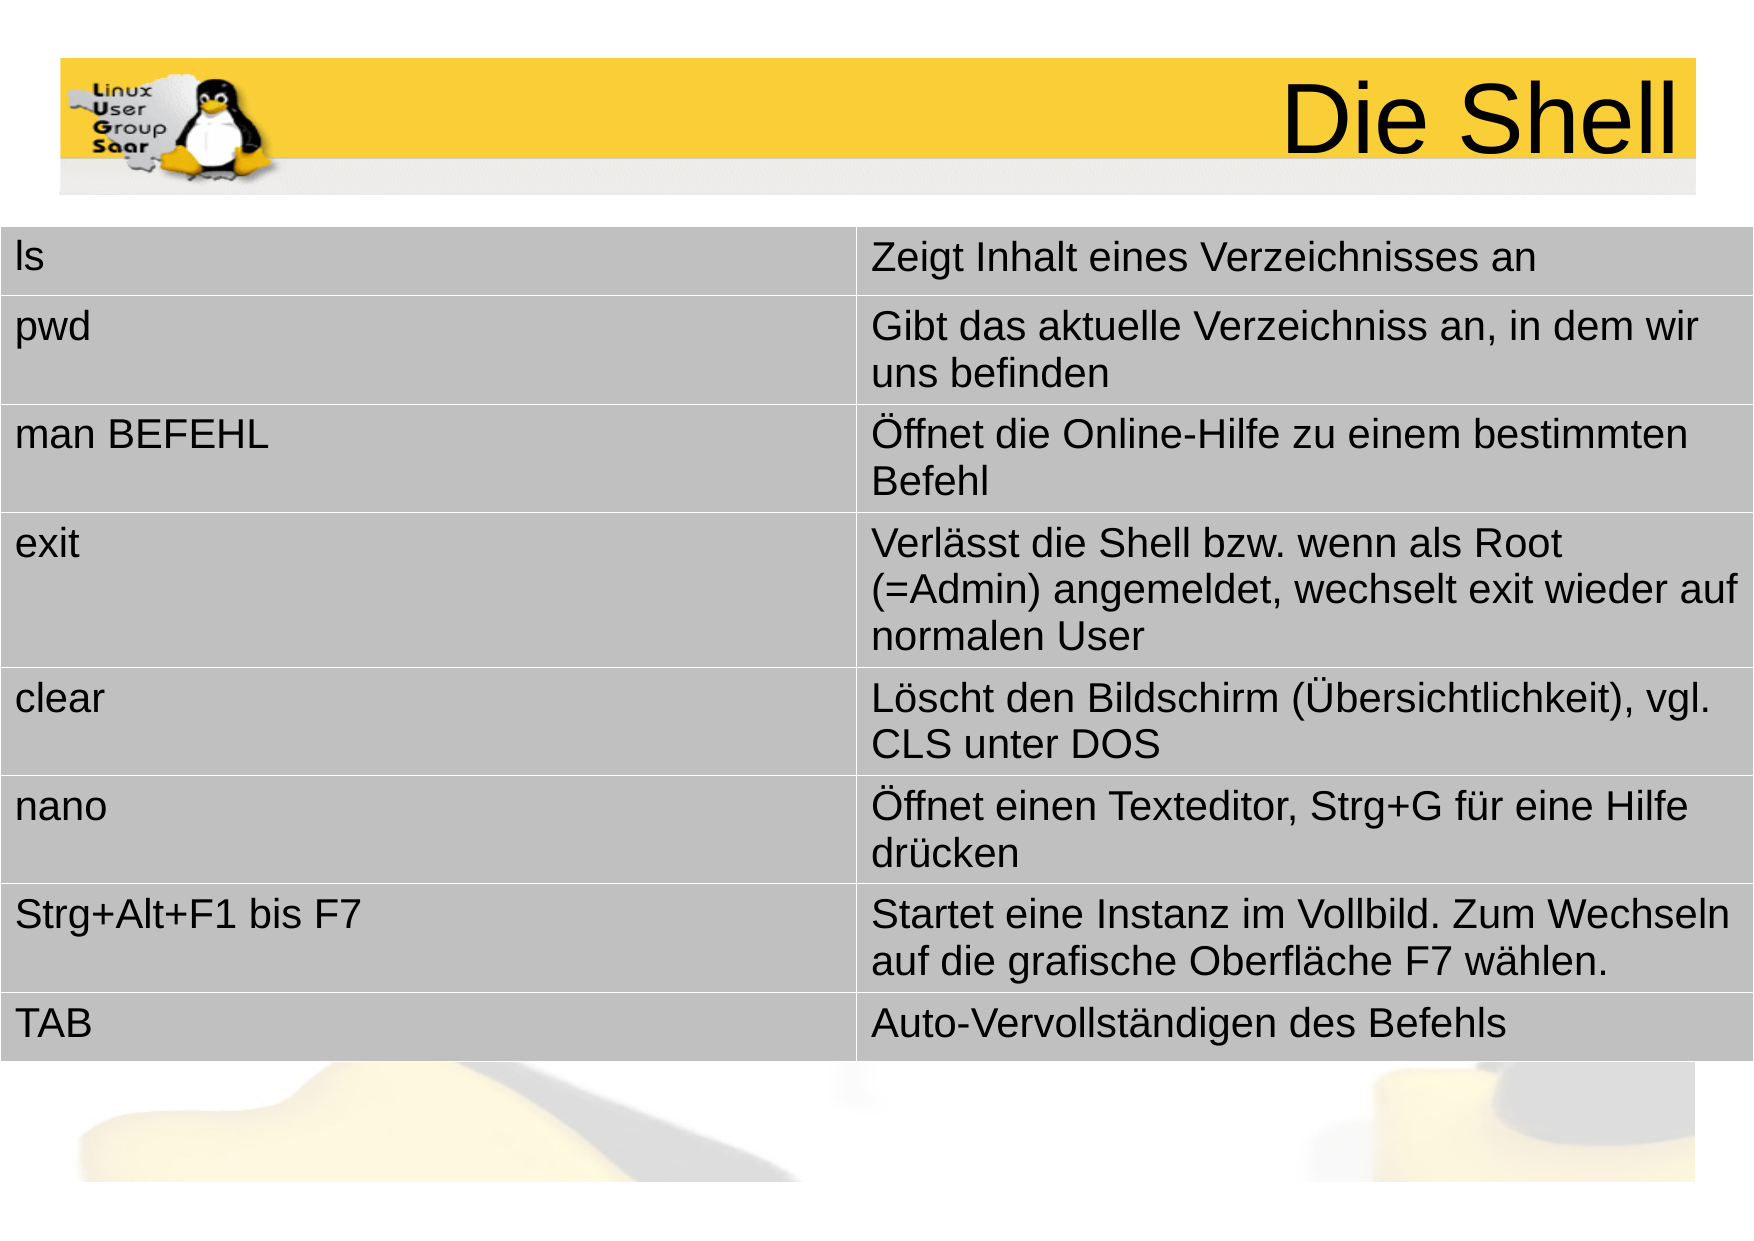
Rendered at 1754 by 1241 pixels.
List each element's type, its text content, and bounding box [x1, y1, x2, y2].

table_cell exit [1, 513, 856, 667]
table_header Zeigt Inhalt eines Verzeichnisses an [857, 227, 1753, 295]
table_cell TAB [1, 993, 856, 1061]
table_cell Strg+Alt+F1 bis F7 [1, 884, 856, 992]
table_cell man BEFEHL [1, 405, 856, 512]
table_header ls [1, 227, 856, 295]
table_cell clear [1, 668, 856, 775]
table_cell Öffnet die Online-Hilfe zu einem bestimmten Befehl [857, 405, 1753, 512]
picture [59, 58, 1696, 195]
table_cell Öffnet einen Texteditor, Strg+G für eine Hilfe drücken [857, 776, 1753, 883]
table_cell nano [1, 776, 856, 883]
table_cell Gibt das aktuelle Verzeichniss an, in dem wir uns befinden [857, 296, 1753, 404]
table_cell Verlässt die Shell bzw. wenn als Root (=Admin) angemeldet, wechselt exit wieder auf normalen User [857, 513, 1753, 667]
text_box Die Shell [720, 59, 1695, 186]
table_cell Auto-Vervollständigen des Befehls [857, 993, 1753, 1061]
picture [59, 1062, 1695, 1182]
table_cell Löscht den Bildschirm (Übersichtlichkeit), vgl. CLS unter DOS [857, 668, 1753, 775]
table_cell pwd [1, 296, 856, 404]
table_cell Startet eine Instanz im Vollbild. Zum Wechseln auf die grafische Oberfläche F7 wählen. [857, 884, 1753, 992]
